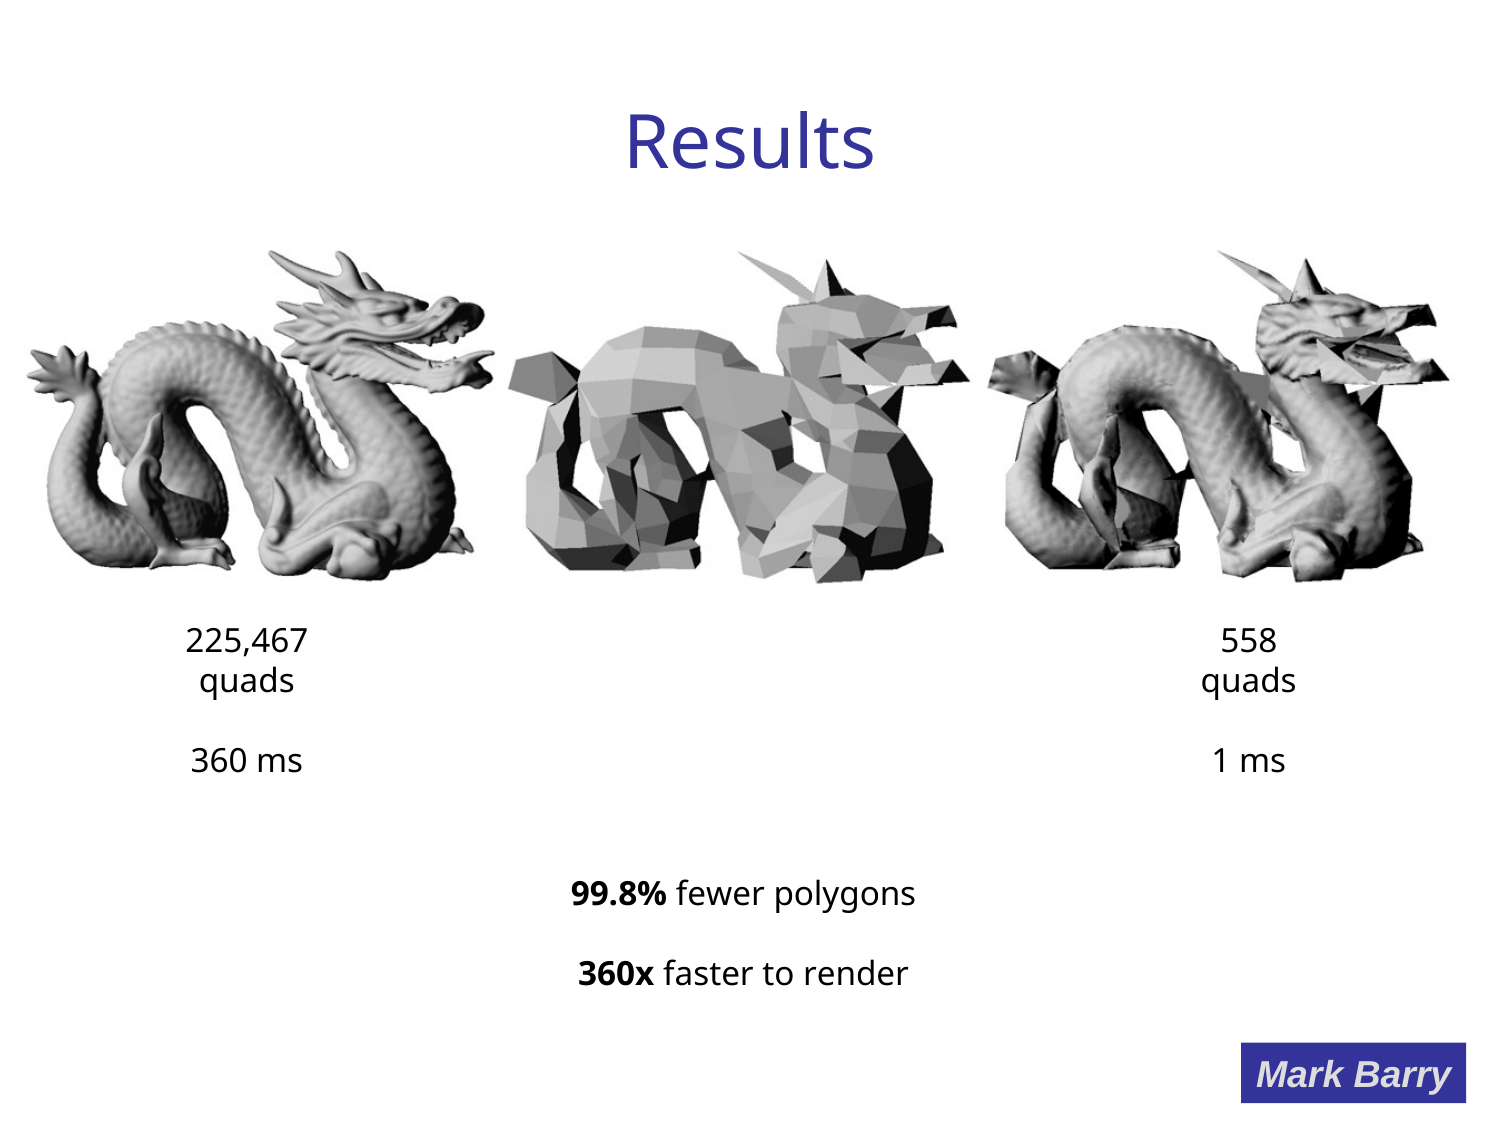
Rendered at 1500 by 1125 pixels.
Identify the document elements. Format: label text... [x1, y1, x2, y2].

text_box 225,467 quads 360 ms [170, 611, 324, 788]
picture [24, 249, 1458, 586]
text_box Mark Barry [1241, 1042, 1467, 1104]
title Results [75, 45, 1426, 233]
text_box 99.8% fewer polygons 360x faster to render [487, 864, 1000, 1000]
text_box 558 quads 1 ms [1185, 611, 1312, 788]
